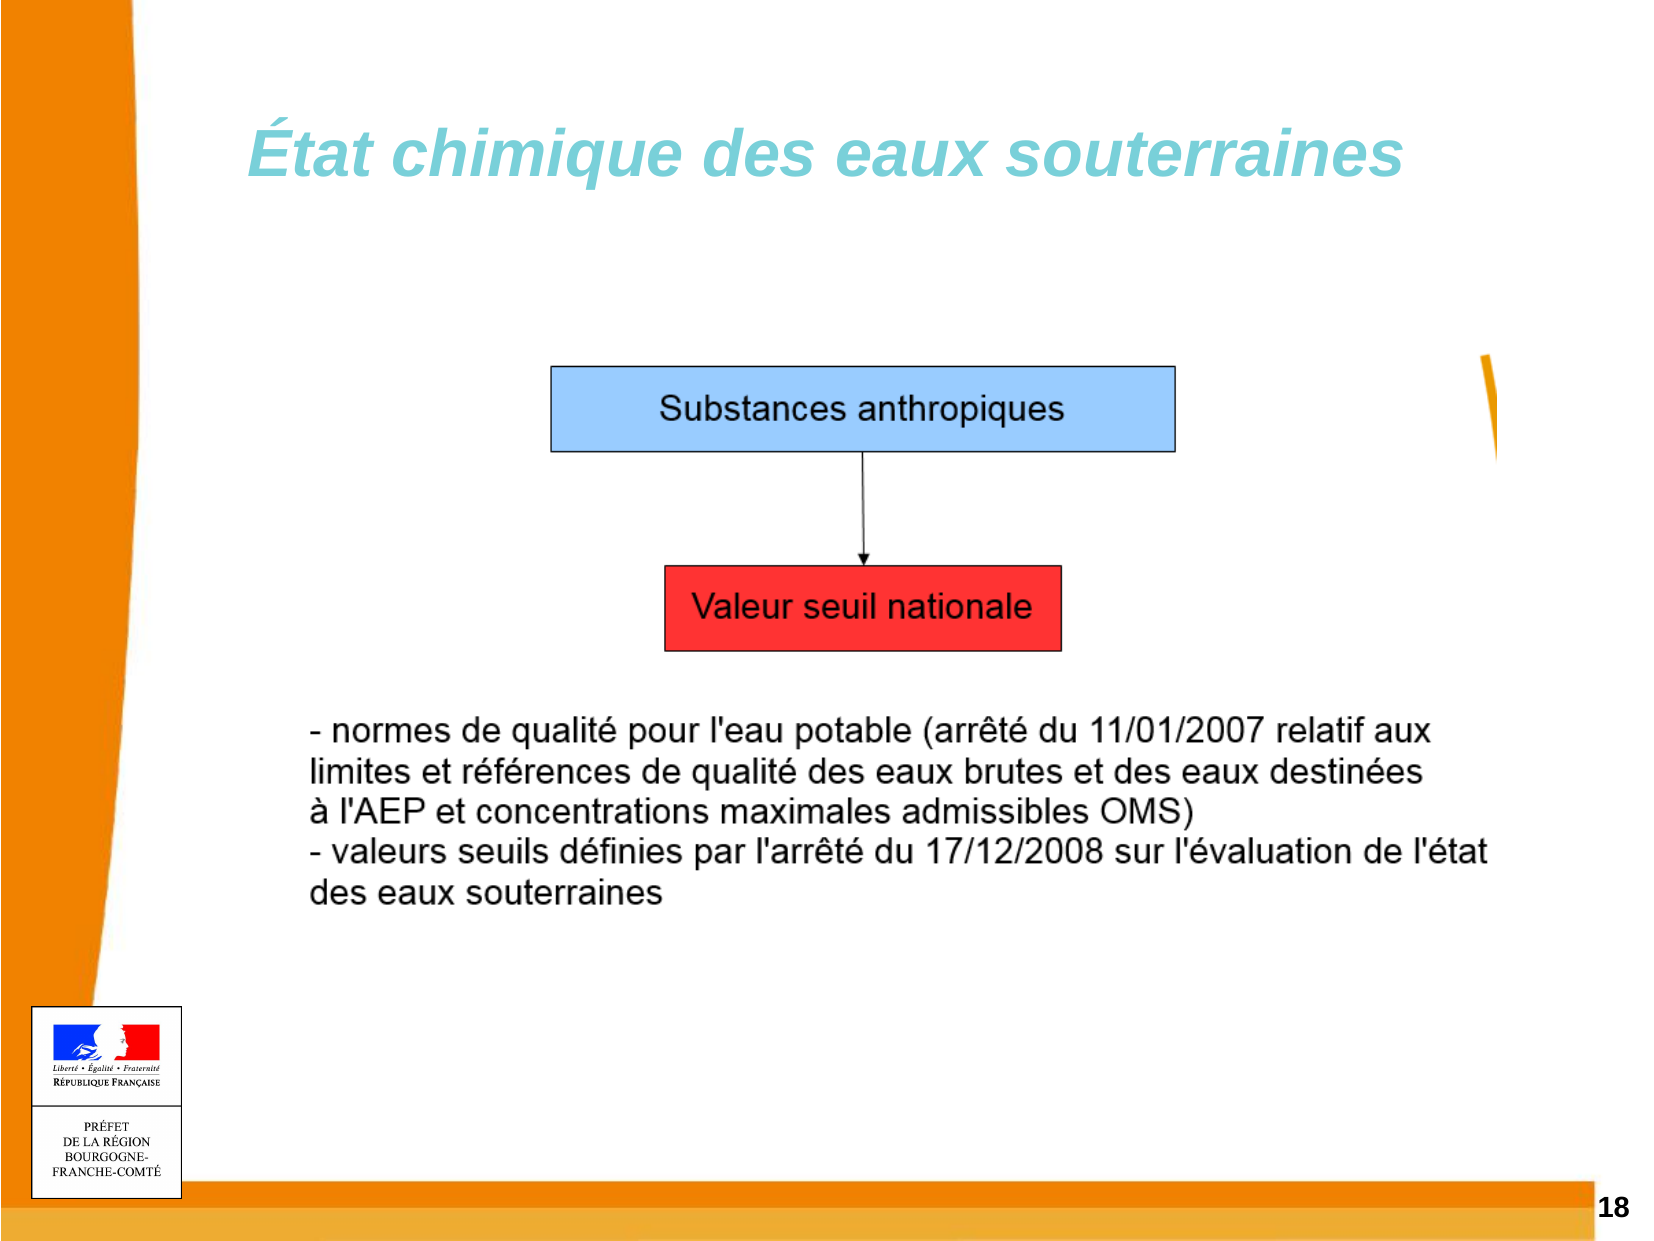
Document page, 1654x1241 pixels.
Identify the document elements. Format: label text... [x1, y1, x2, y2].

title État chimique des eaux souterraines [82, 49, 1571, 257]
list [179, 290, 1509, 1010]
picture [1, 0, 1654, 1241]
